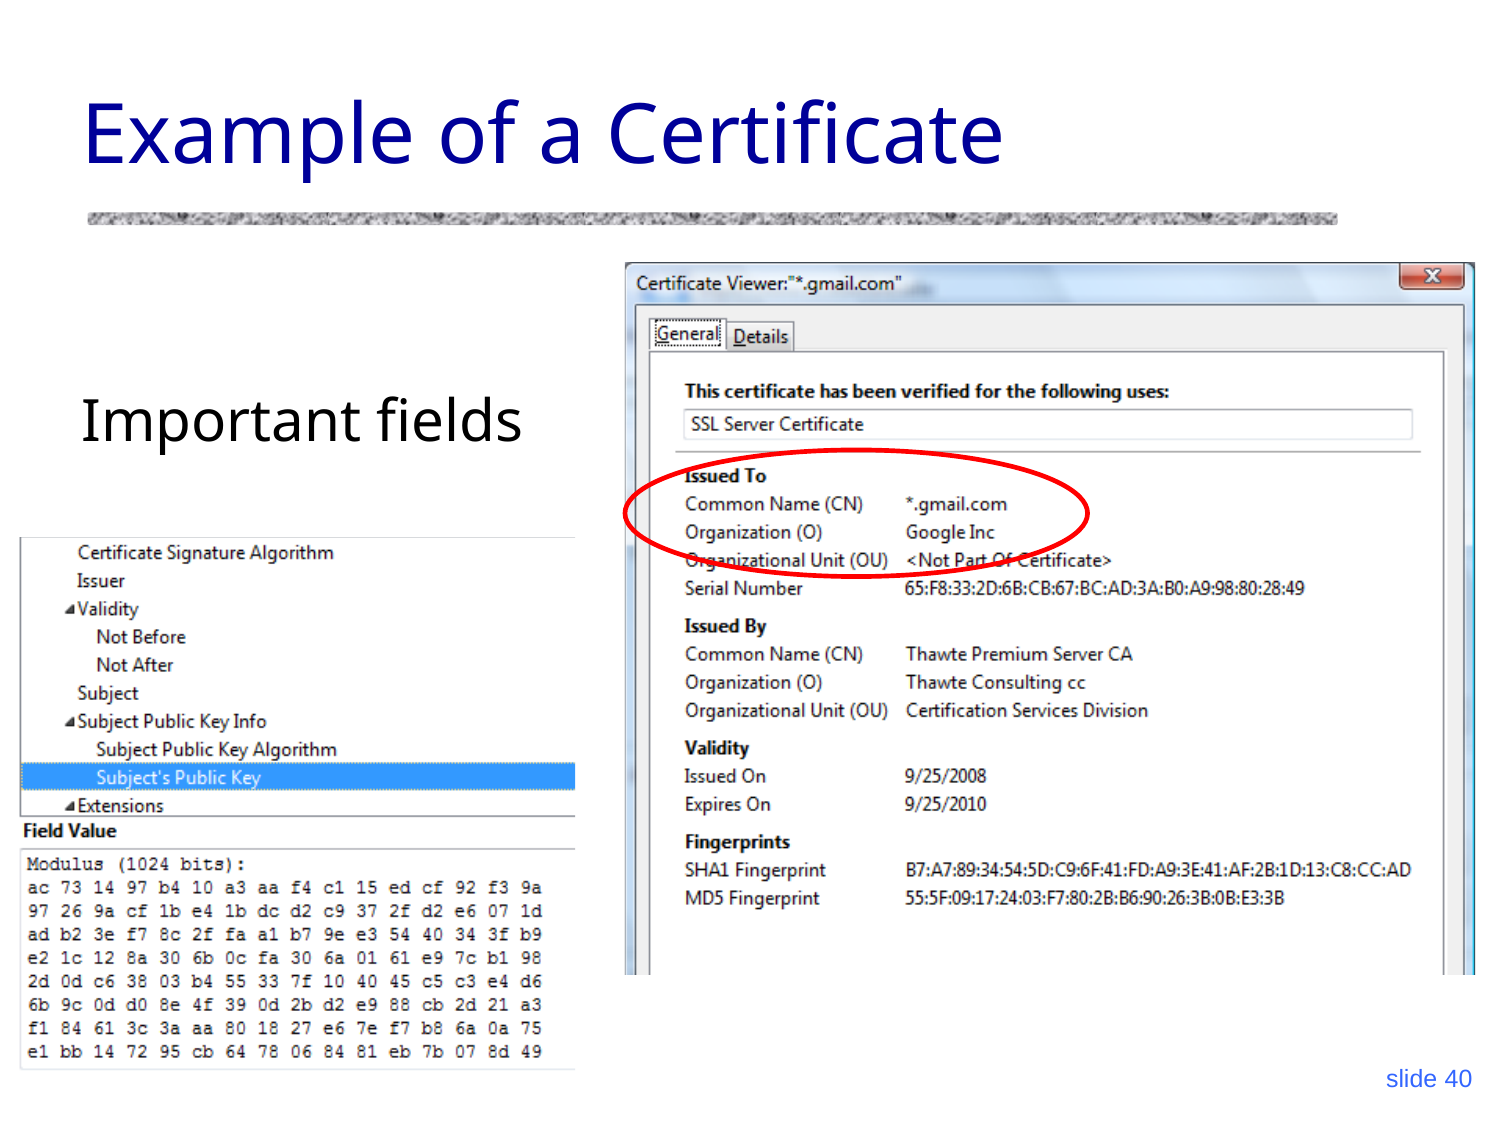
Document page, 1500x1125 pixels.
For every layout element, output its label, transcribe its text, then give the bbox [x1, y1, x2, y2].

text_box slide <number> [1174, 1025, 1488, 1101]
title Example of a Certificate [66, 37, 1342, 188]
picture [624, 262, 1476, 976]
picture [12, 537, 576, 1075]
text_box Important fields [66, 375, 576, 461]
picture [628, 453, 1085, 574]
picture [87, 212, 1338, 226]
